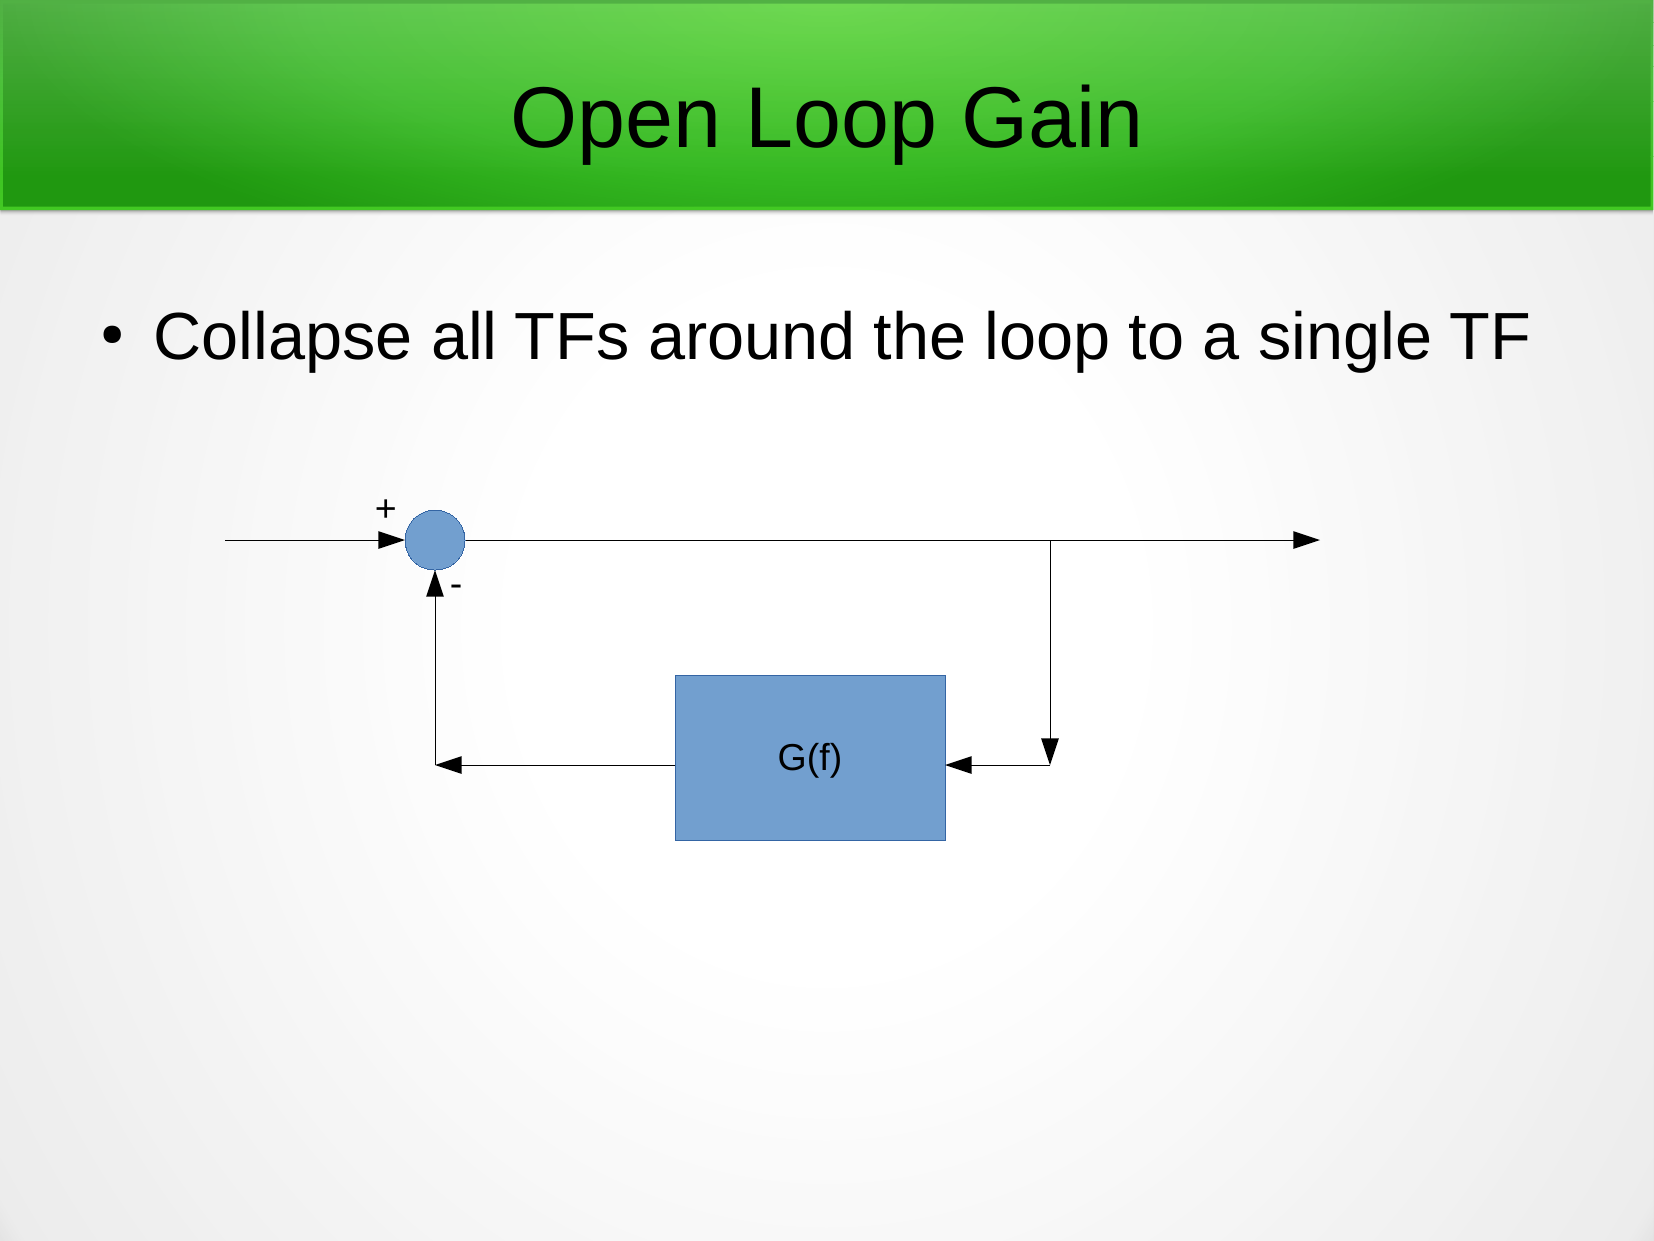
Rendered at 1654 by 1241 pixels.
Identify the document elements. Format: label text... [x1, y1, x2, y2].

text_box G(f) [675, 675, 946, 841]
text_box + [360, 480, 421, 541]
title Open Loop Gain [82, 47, 1571, 189]
list Collapse all TFs around the loop to a single TF [82, 299, 1571, 1019]
text_box - [435, 555, 496, 616]
text_box [405, 510, 466, 570]
